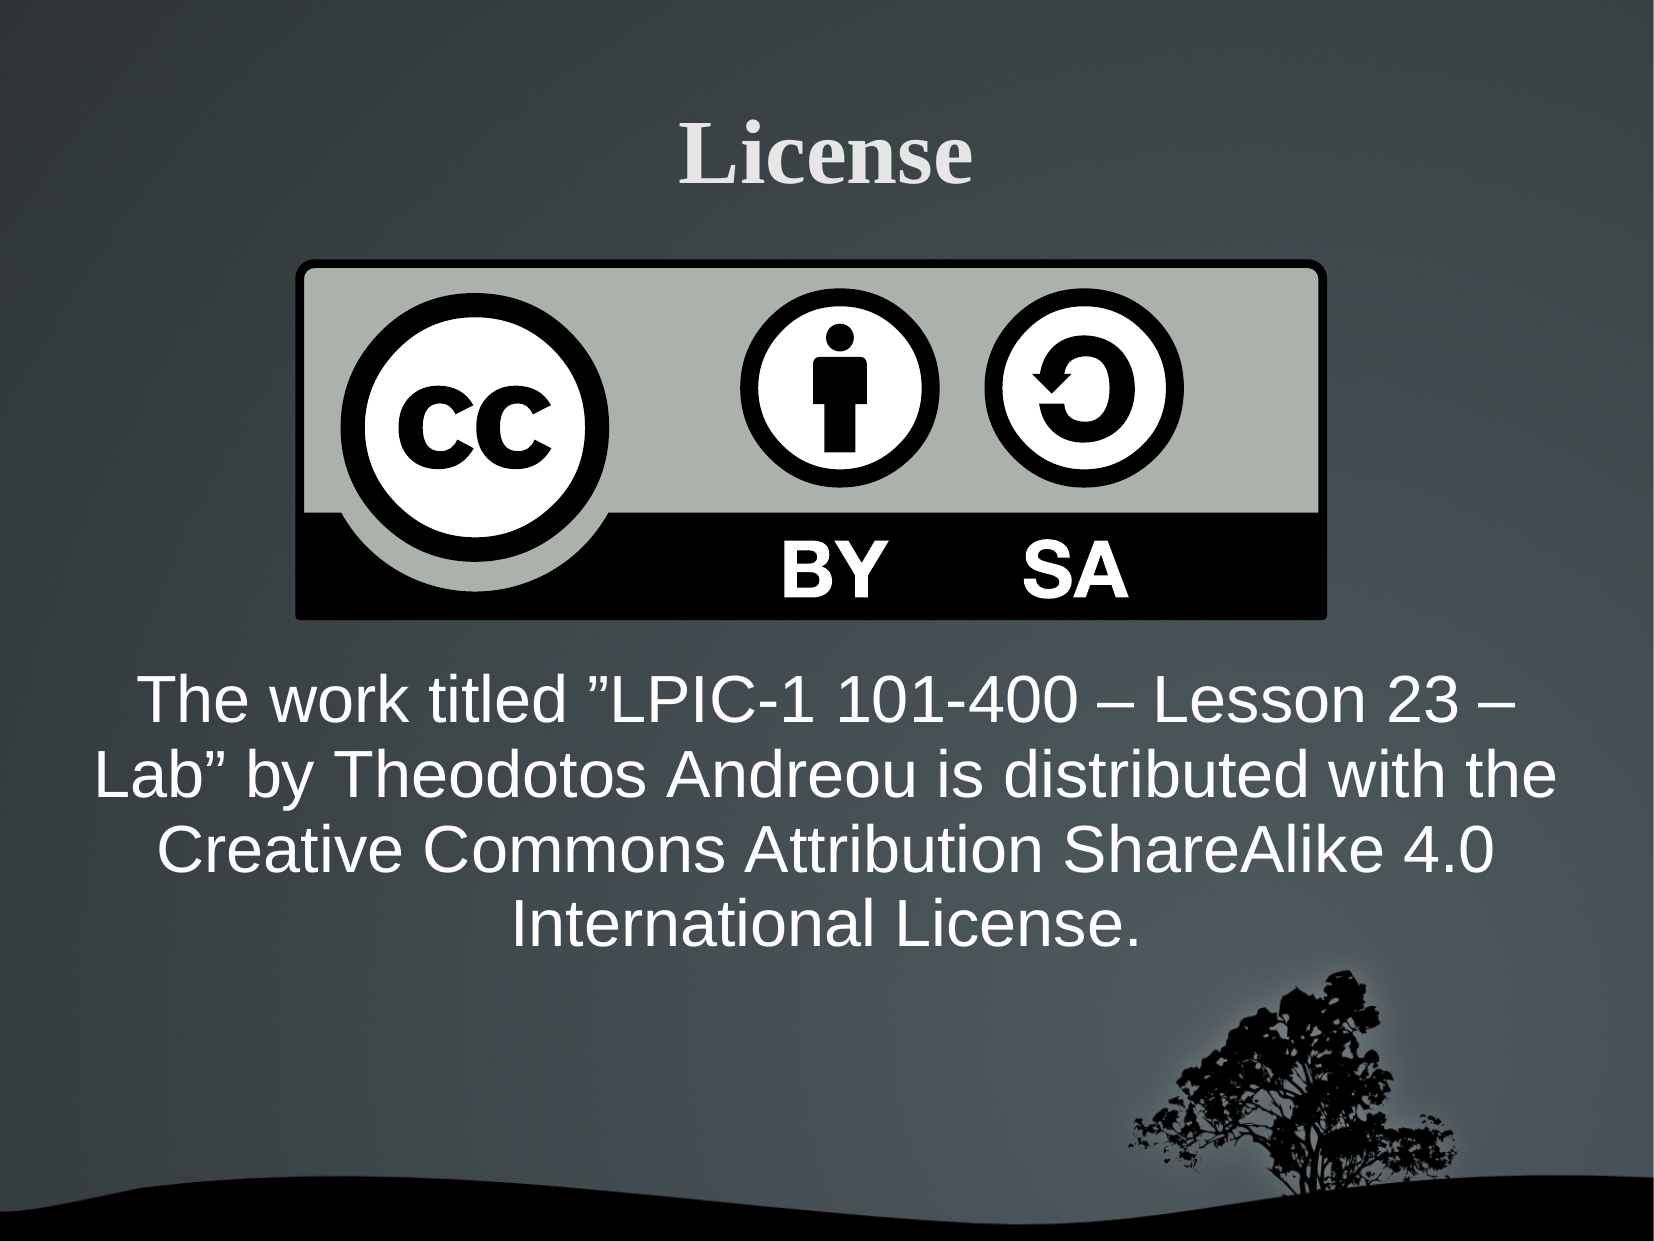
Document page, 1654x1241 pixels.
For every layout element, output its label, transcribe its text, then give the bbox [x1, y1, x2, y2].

picture [0, 0, 1654, 1241]
subtitle The work titled ”LPIC-1 101-400 – Lesson 23 – Lab” by Theodotos Andreou is distributed with the Creative Commons Attribution ShareAlike 4.0 International License. [82, 290, 1571, 1109]
title License [82, 49, 1571, 257]
